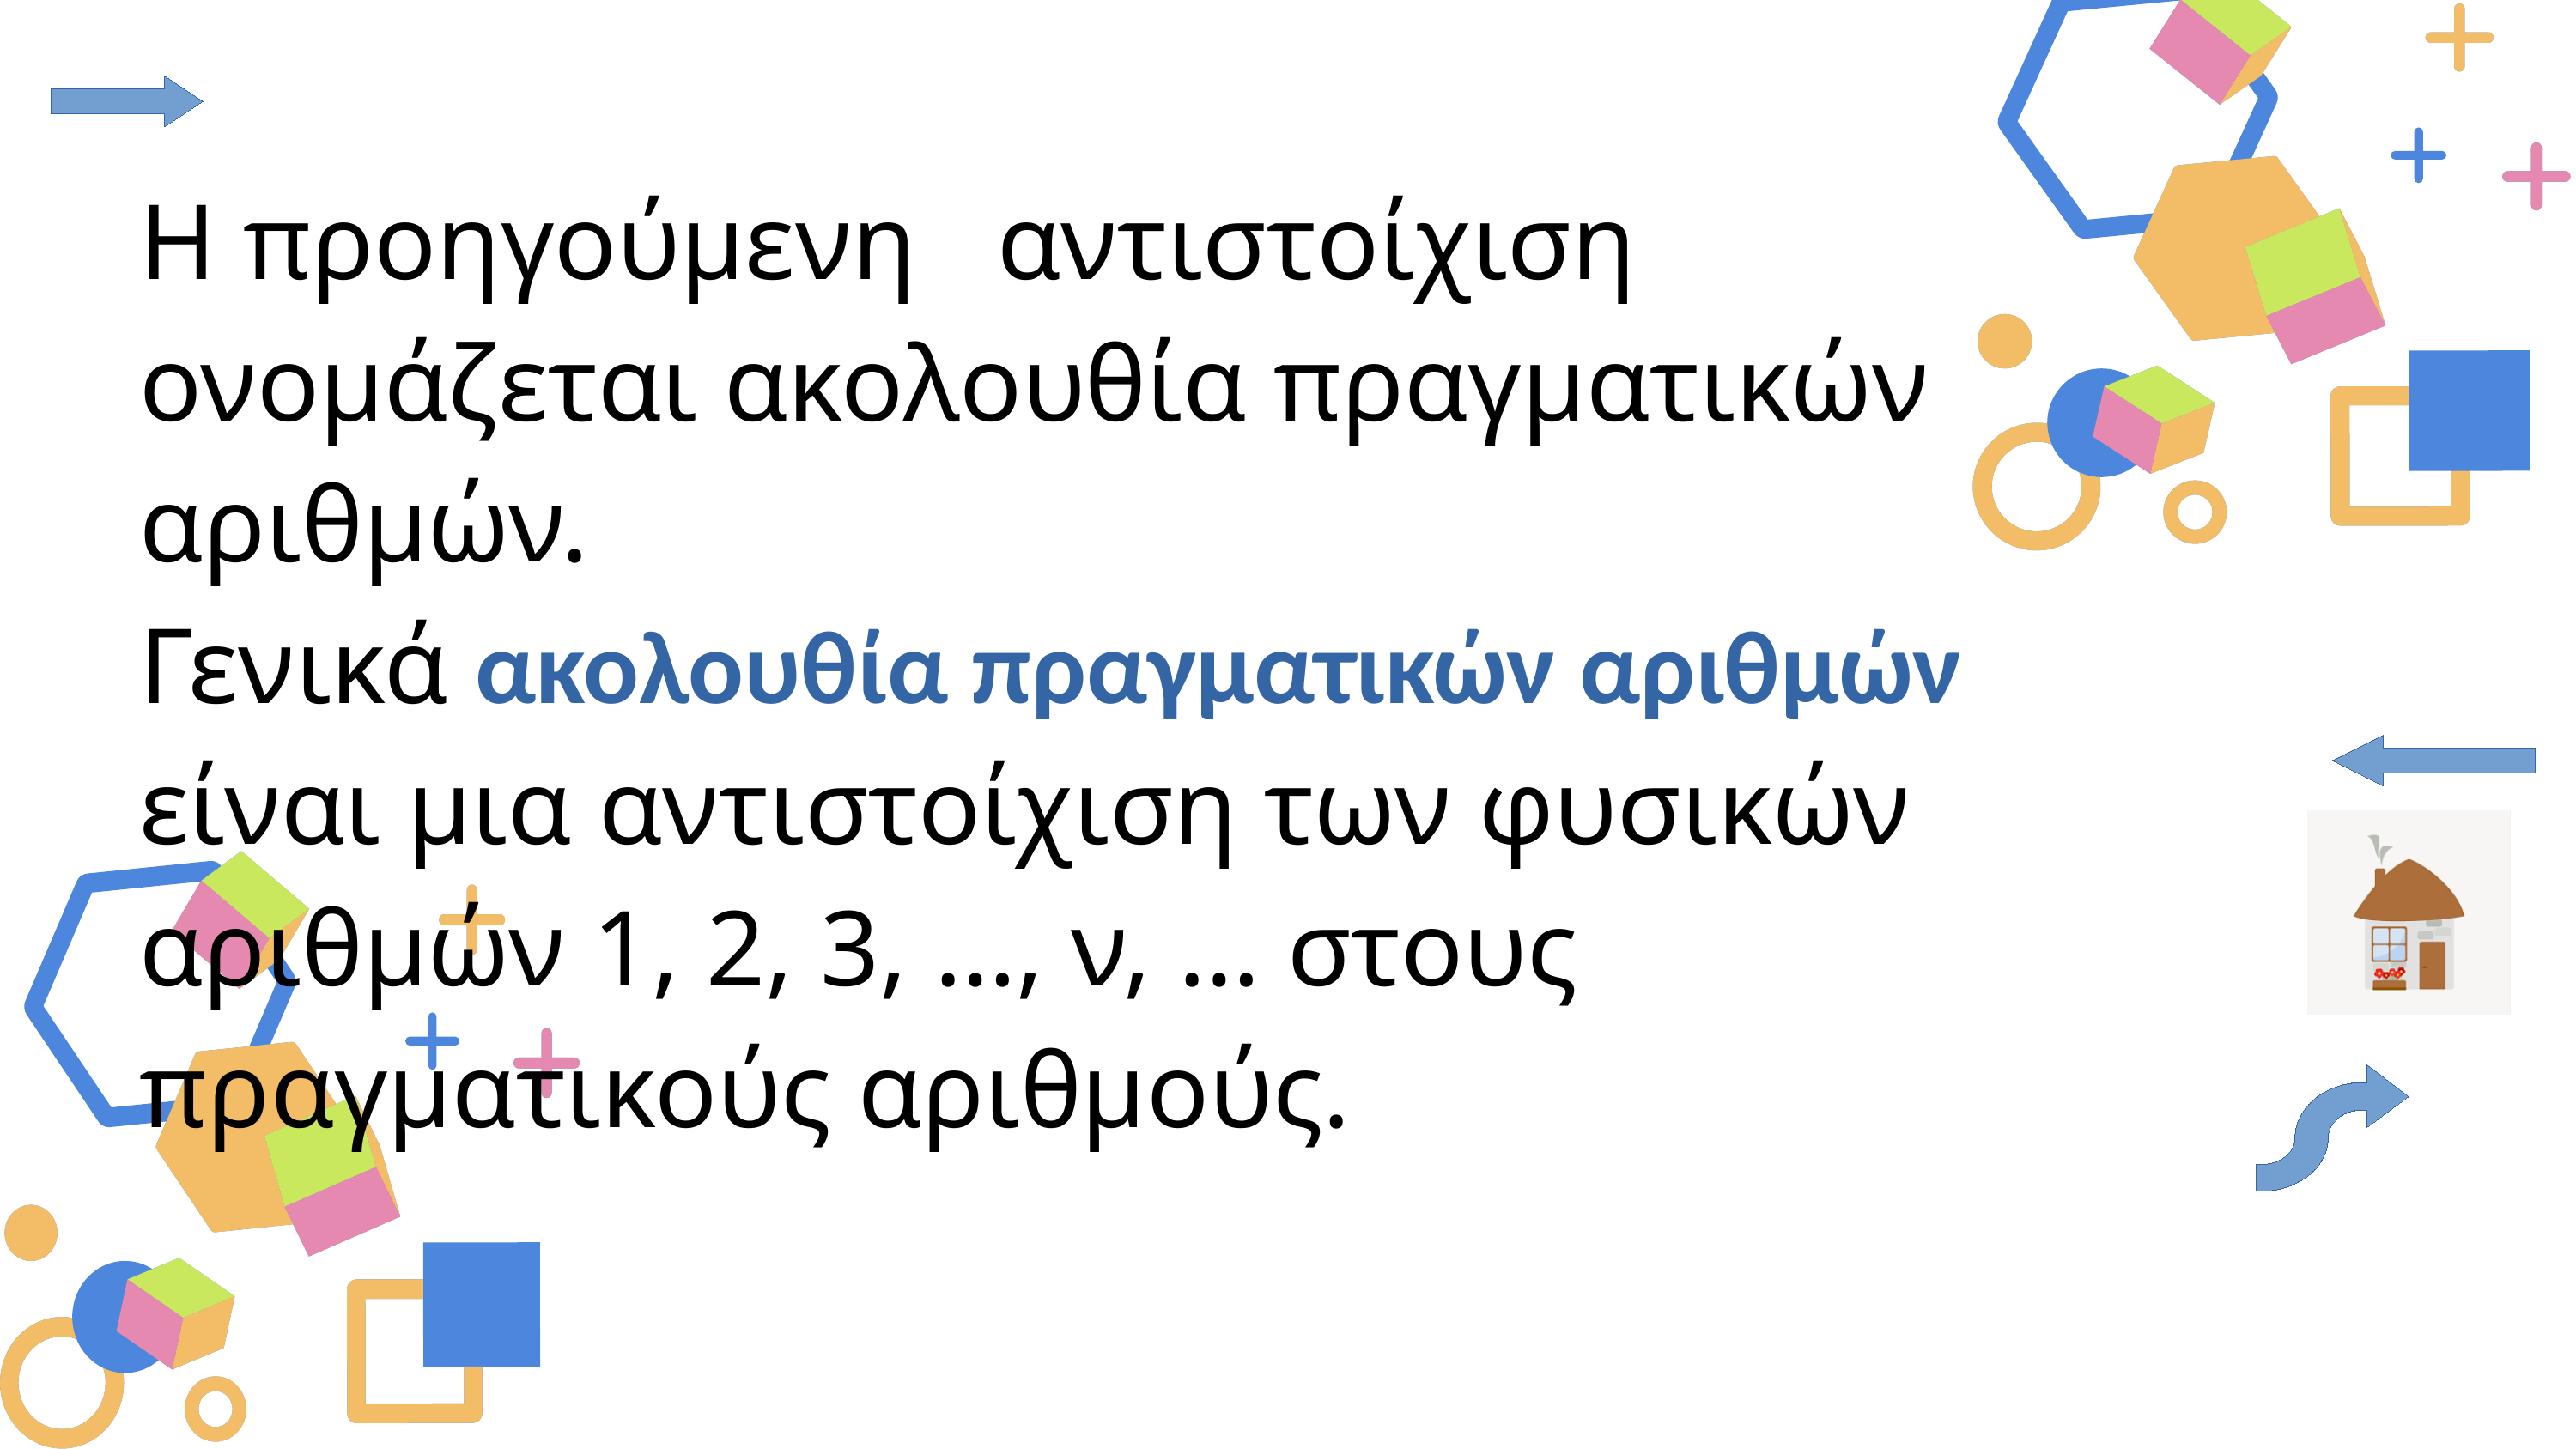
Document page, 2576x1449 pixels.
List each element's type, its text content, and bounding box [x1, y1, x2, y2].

text_box [0, 851, 580, 1449]
text_box [51, 76, 204, 127]
text_box [1972, 0, 2571, 551]
picture [2307, 810, 2511, 1015]
text_box [2256, 1064, 2409, 1191]
text_box Η προηγούμενη αντιστοίχιση ονομάζεται ακολουθία πραγματικών αριθμών. Γενικά ακολουθία πραγματικών αριθμών είναι μια αντιστοίχιση των φυσικών αριθμών 1, 2, 3, …, ν, … στους πραγματικούς αριθμούς. [126, 162, 2206, 837]
text_box [2332, 735, 2536, 786]
